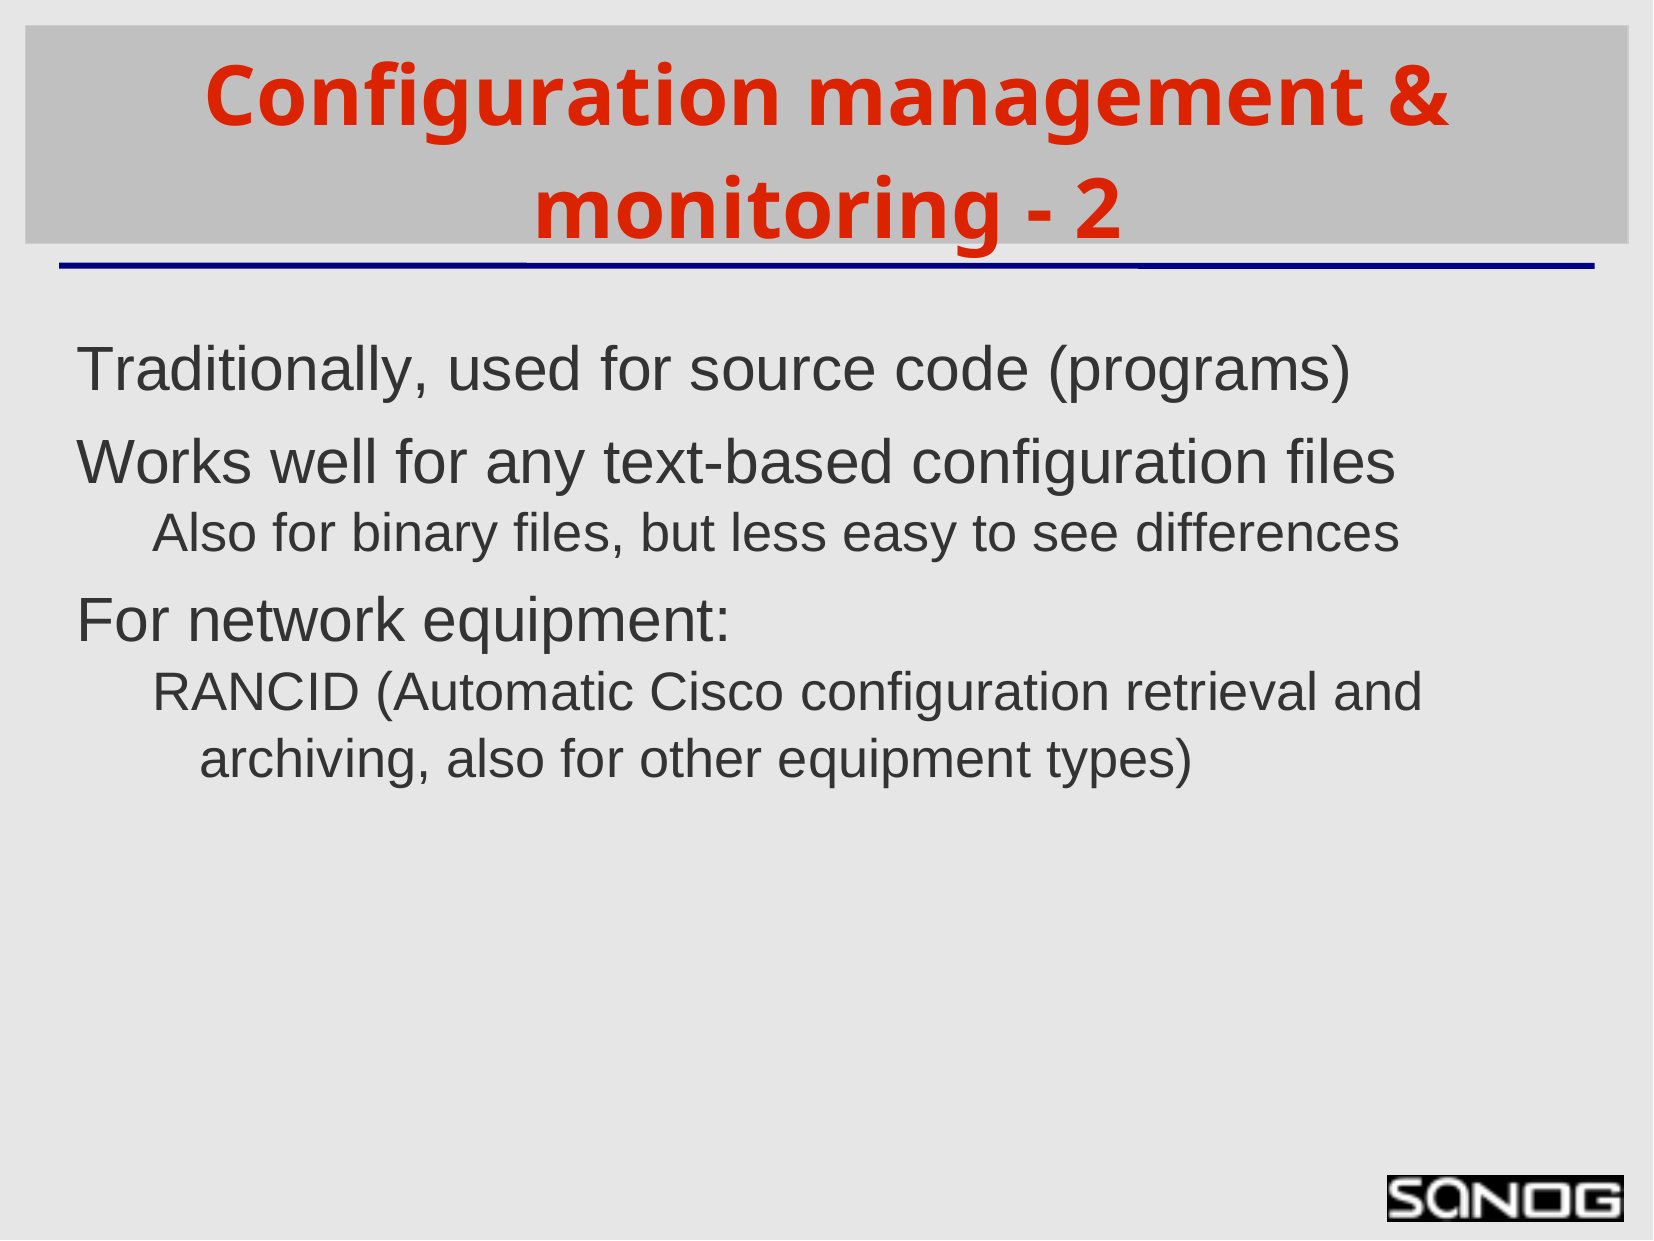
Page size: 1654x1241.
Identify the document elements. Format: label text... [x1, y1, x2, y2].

picture [1387, 1175, 1624, 1222]
list Traditionally, used for source code (programs)‏ Works well for any text-based configuration files Also for binary files, but less easy to see differences For network equipment: RANCID (Automatic Cisco configuration retrieval and archiving, also for other equipment types)‏ [59, 324, 1595, 1135]
title Configuration management & monitoring - 2 [121, 46, 1534, 254]
